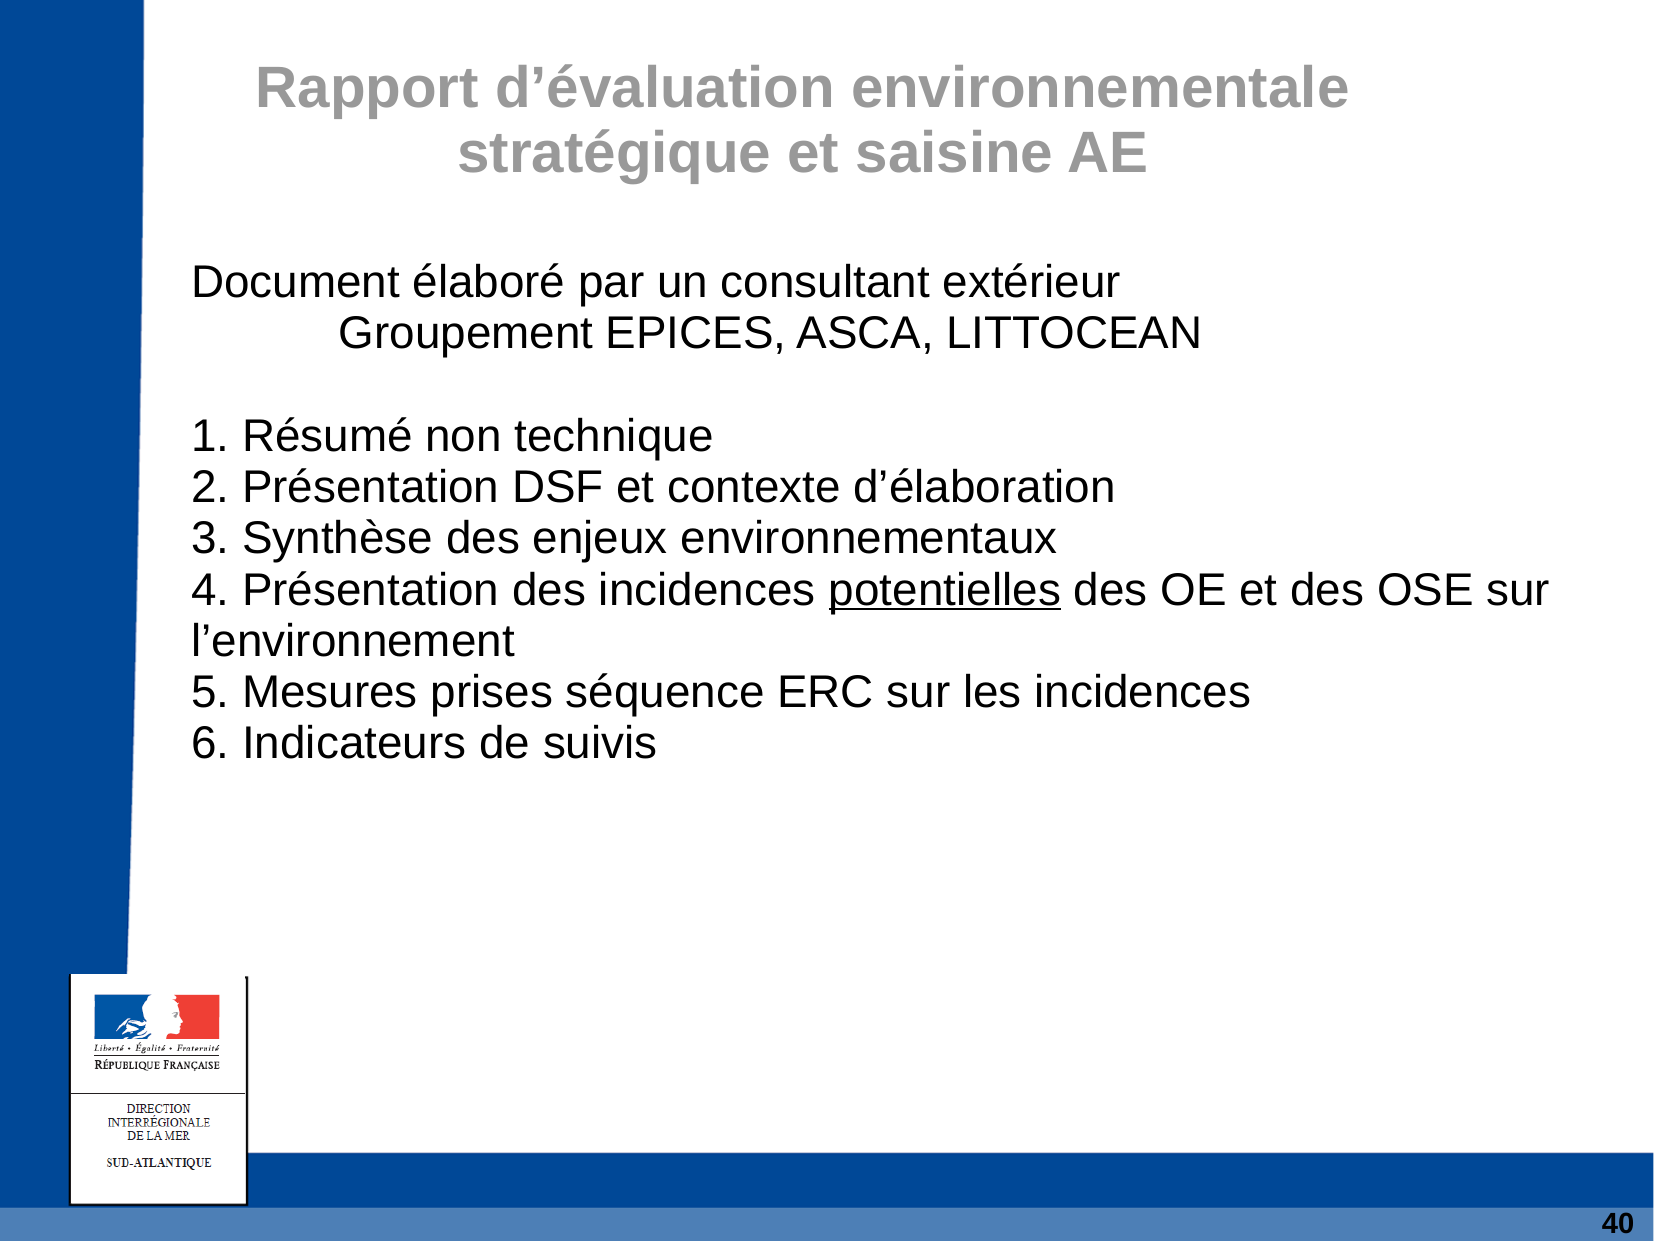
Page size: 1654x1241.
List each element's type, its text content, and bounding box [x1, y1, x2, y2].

text_box Rapport d’évaluation environnementale stratégique et saisine AE [94, 47, 1512, 196]
picture [0, 0, 1654, 1241]
text_box Document élaboré par un consultant extérieur Groupement EPICES, ASCA, LITTOCEAN 1. Résumé non technique 2. Présentation DSF et contexte d’élaboration 3. Synthèse des enjeux environnementaux 4. Présentation des incidences potentielles des OE et des OSE sur l’environnement 5. Mesures prises séquence ERC sur les incidences 6. Indicateurs de suivis [176, 197, 1571, 1072]
